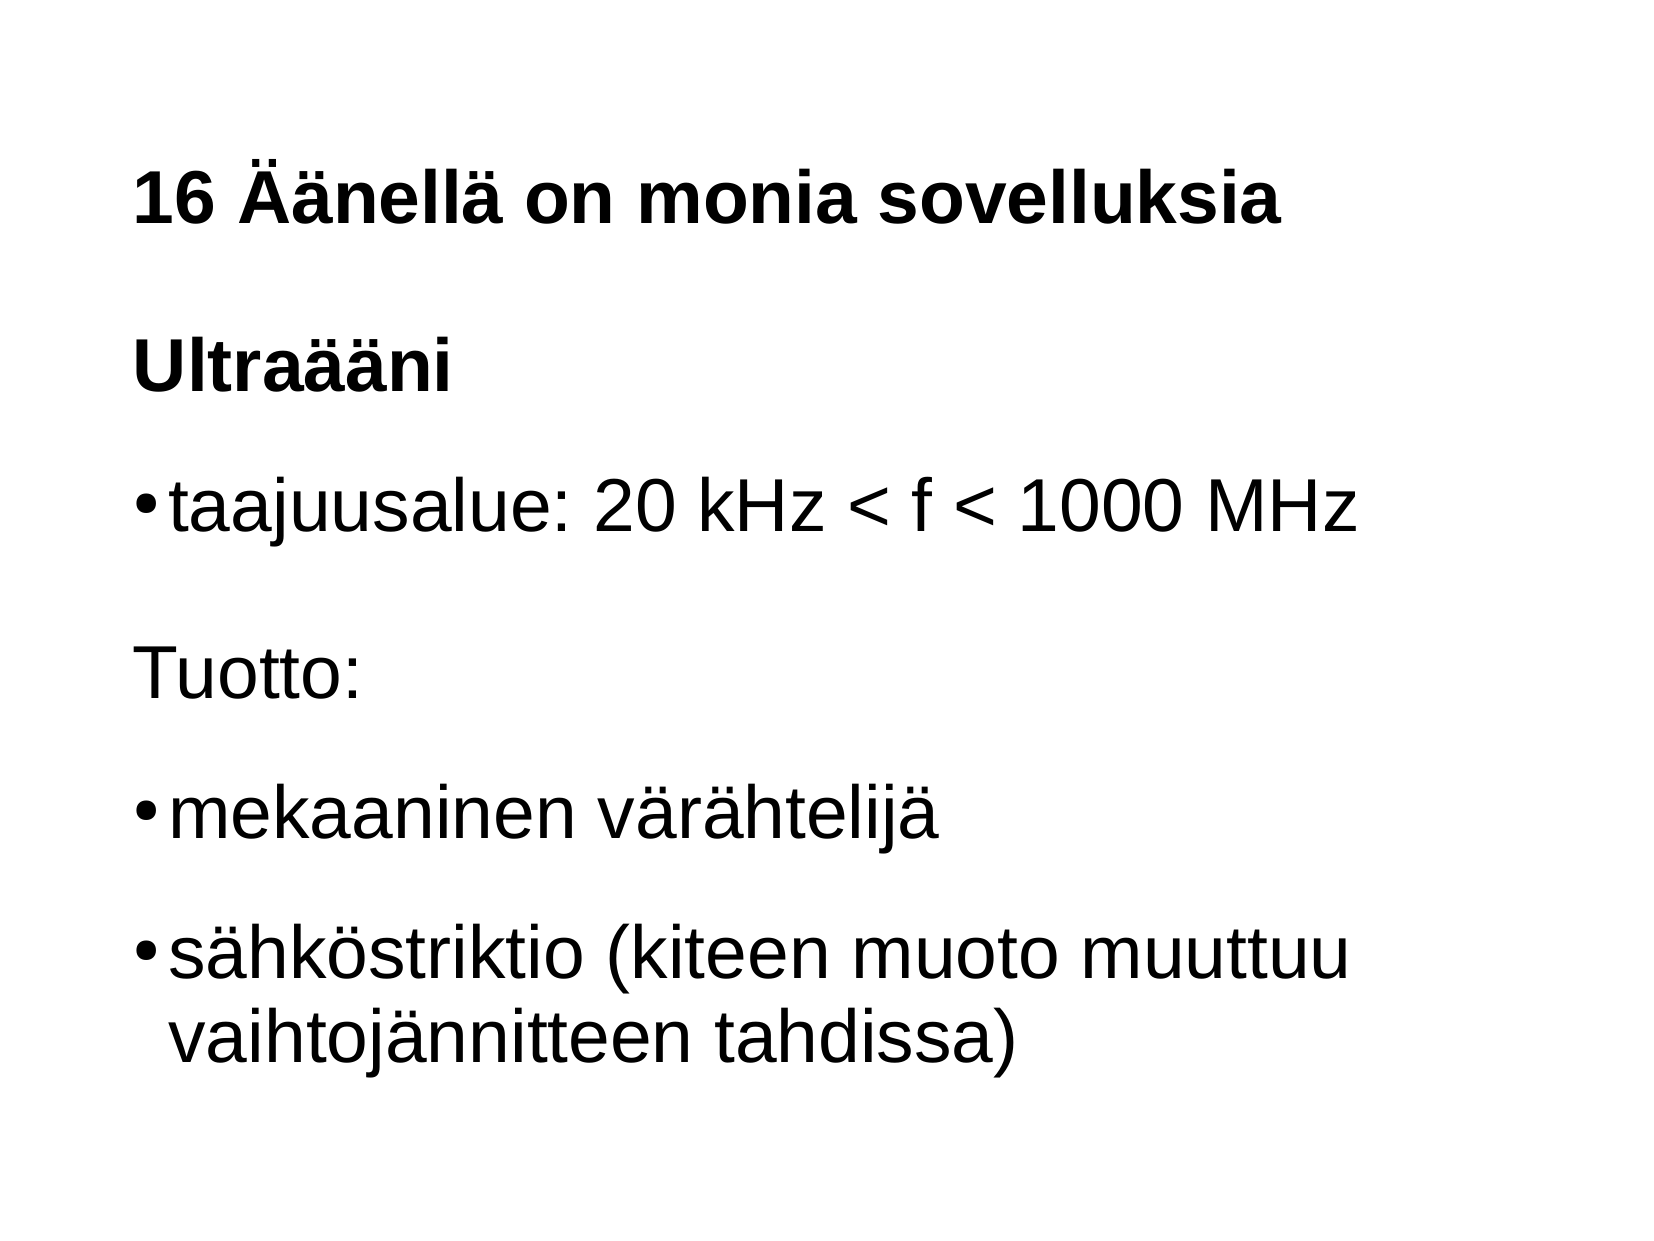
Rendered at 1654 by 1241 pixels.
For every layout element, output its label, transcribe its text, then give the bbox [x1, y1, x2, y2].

text_box 16 Äänellä on monia sovelluksia Ultraääni taajuusalue: 20 kHz < f < 1000 MHz Tuotto: mekaaninen värähtelijä sähköstriktio (kiteen muoto muuttuu vaihtojännitteen tahdissa) [118, 148, 1399, 1088]
